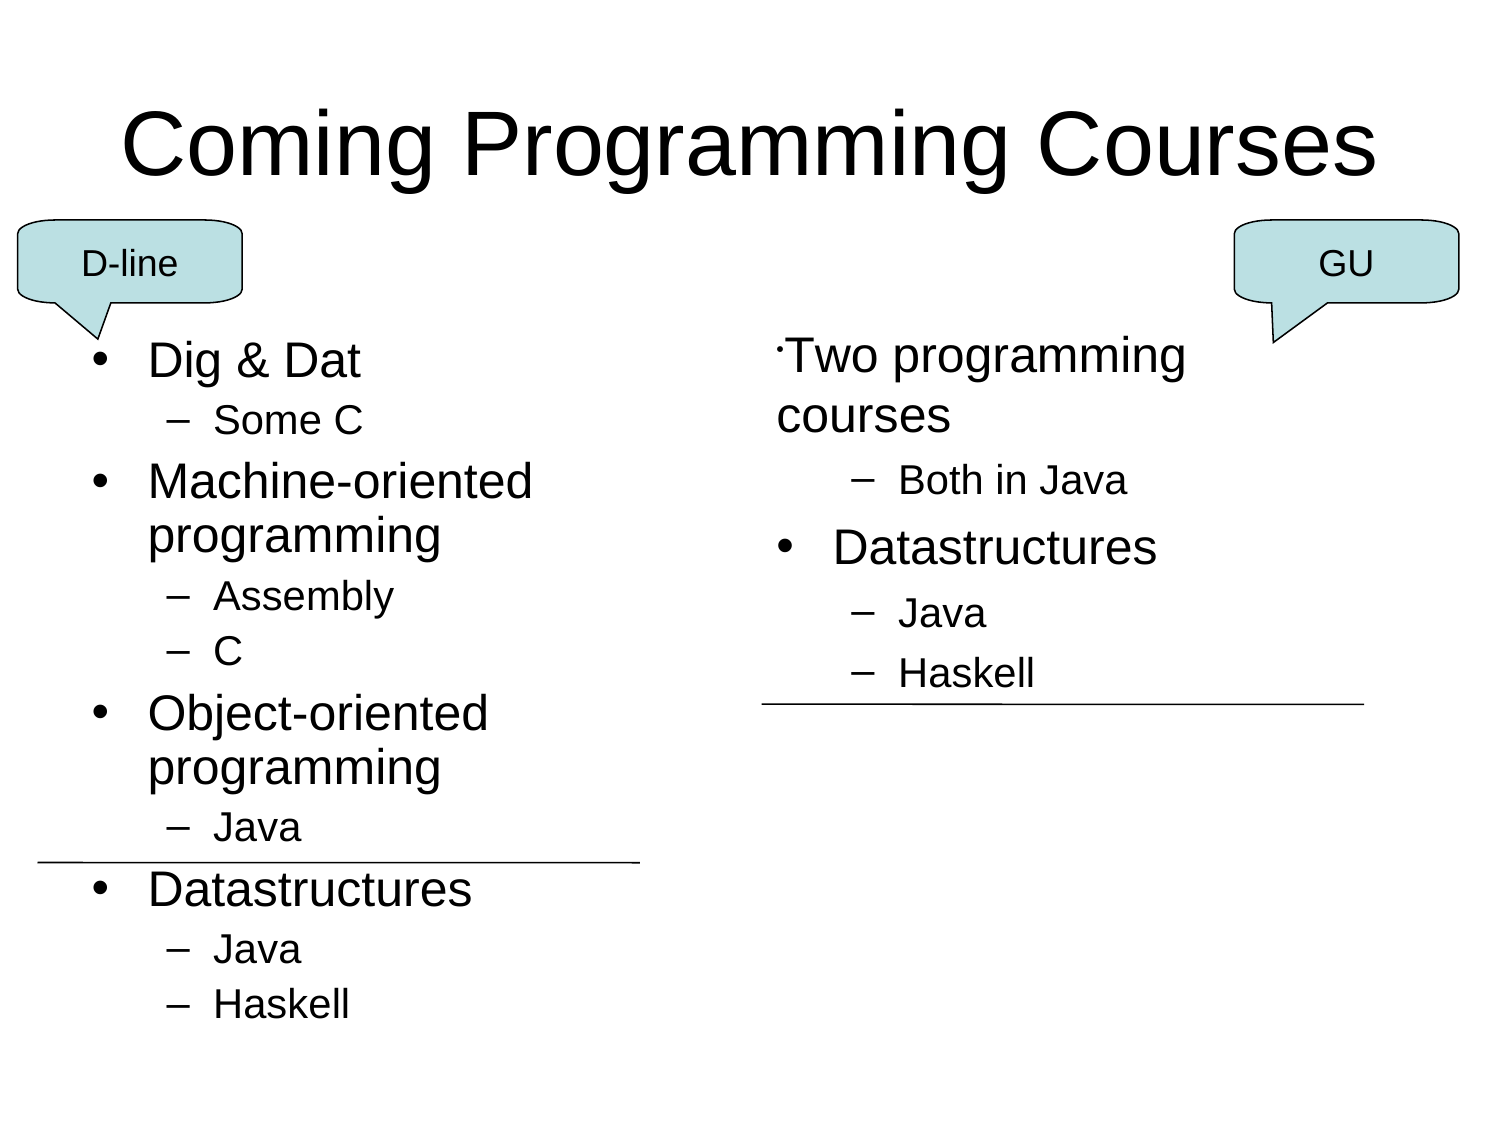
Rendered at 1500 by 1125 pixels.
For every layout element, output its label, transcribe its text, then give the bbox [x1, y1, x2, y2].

text_box GU [1234, 219, 1459, 343]
text_box Two programming courses Both in Java Datastructures Java Haskell [761, 314, 1390, 1057]
title Coming Programming Courses [75, 45, 1426, 233]
list Dig & Dat Some C Machine-oriented programming Assembly C Object-oriented programming Java Datastructures Java Haskell [76, 326, 705, 1069]
text_box D-line [17, 219, 243, 340]
